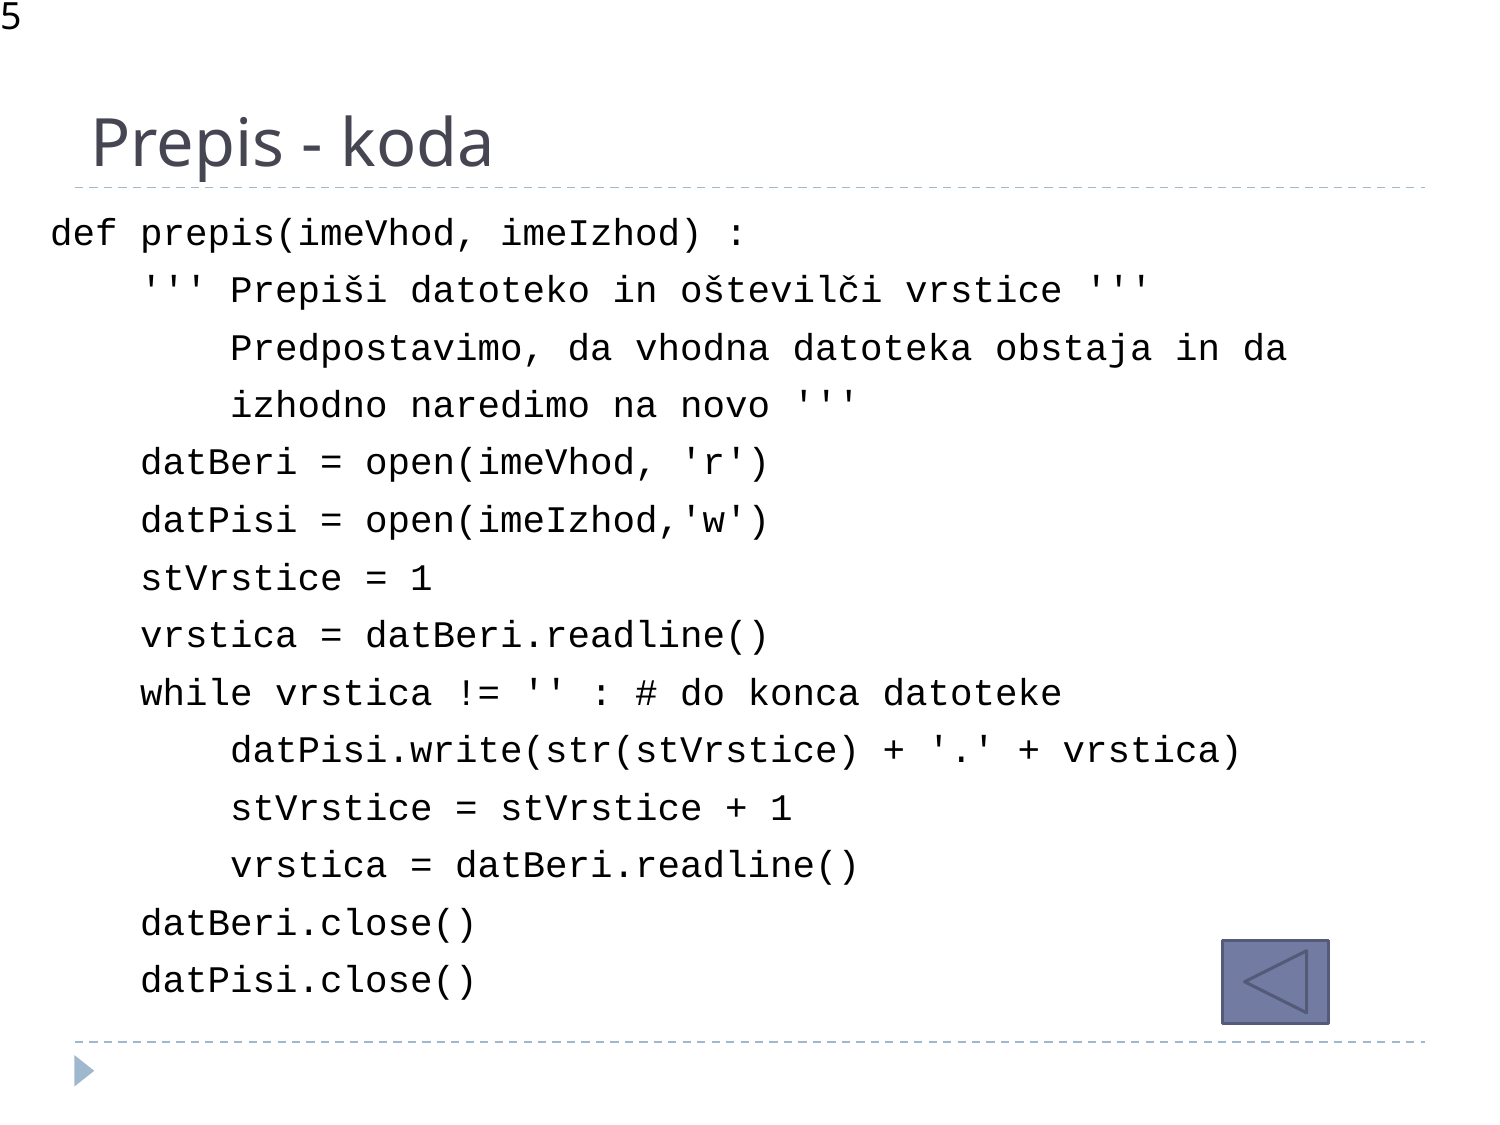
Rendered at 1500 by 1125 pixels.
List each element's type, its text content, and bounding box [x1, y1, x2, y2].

text_box [1222, 940, 1329, 1024]
list def prepis(imeVhod, imeIzhod) : ''' Prepiši datoteko in oštevilči vrstice ''' Predpostavimo, da vhodna datoteka obstaja in da izhodno naredimo na novo ''' datBeri = open(imeVhod, 'r') datPisi = open(imeIzhod,'w') stVrstice = 1 vrstica = datBeri.readline() while vrstica != '' : # do konca datoteke datPisi.write(str(stVrstice) + '.' + vrstica) stVrstice = stVrstice + 1 vrstica = datBeri.readline() datBeri.close() datPisi.close() [35, 200, 1425, 1010]
title Prepis - koda [75, 24, 1425, 188]
